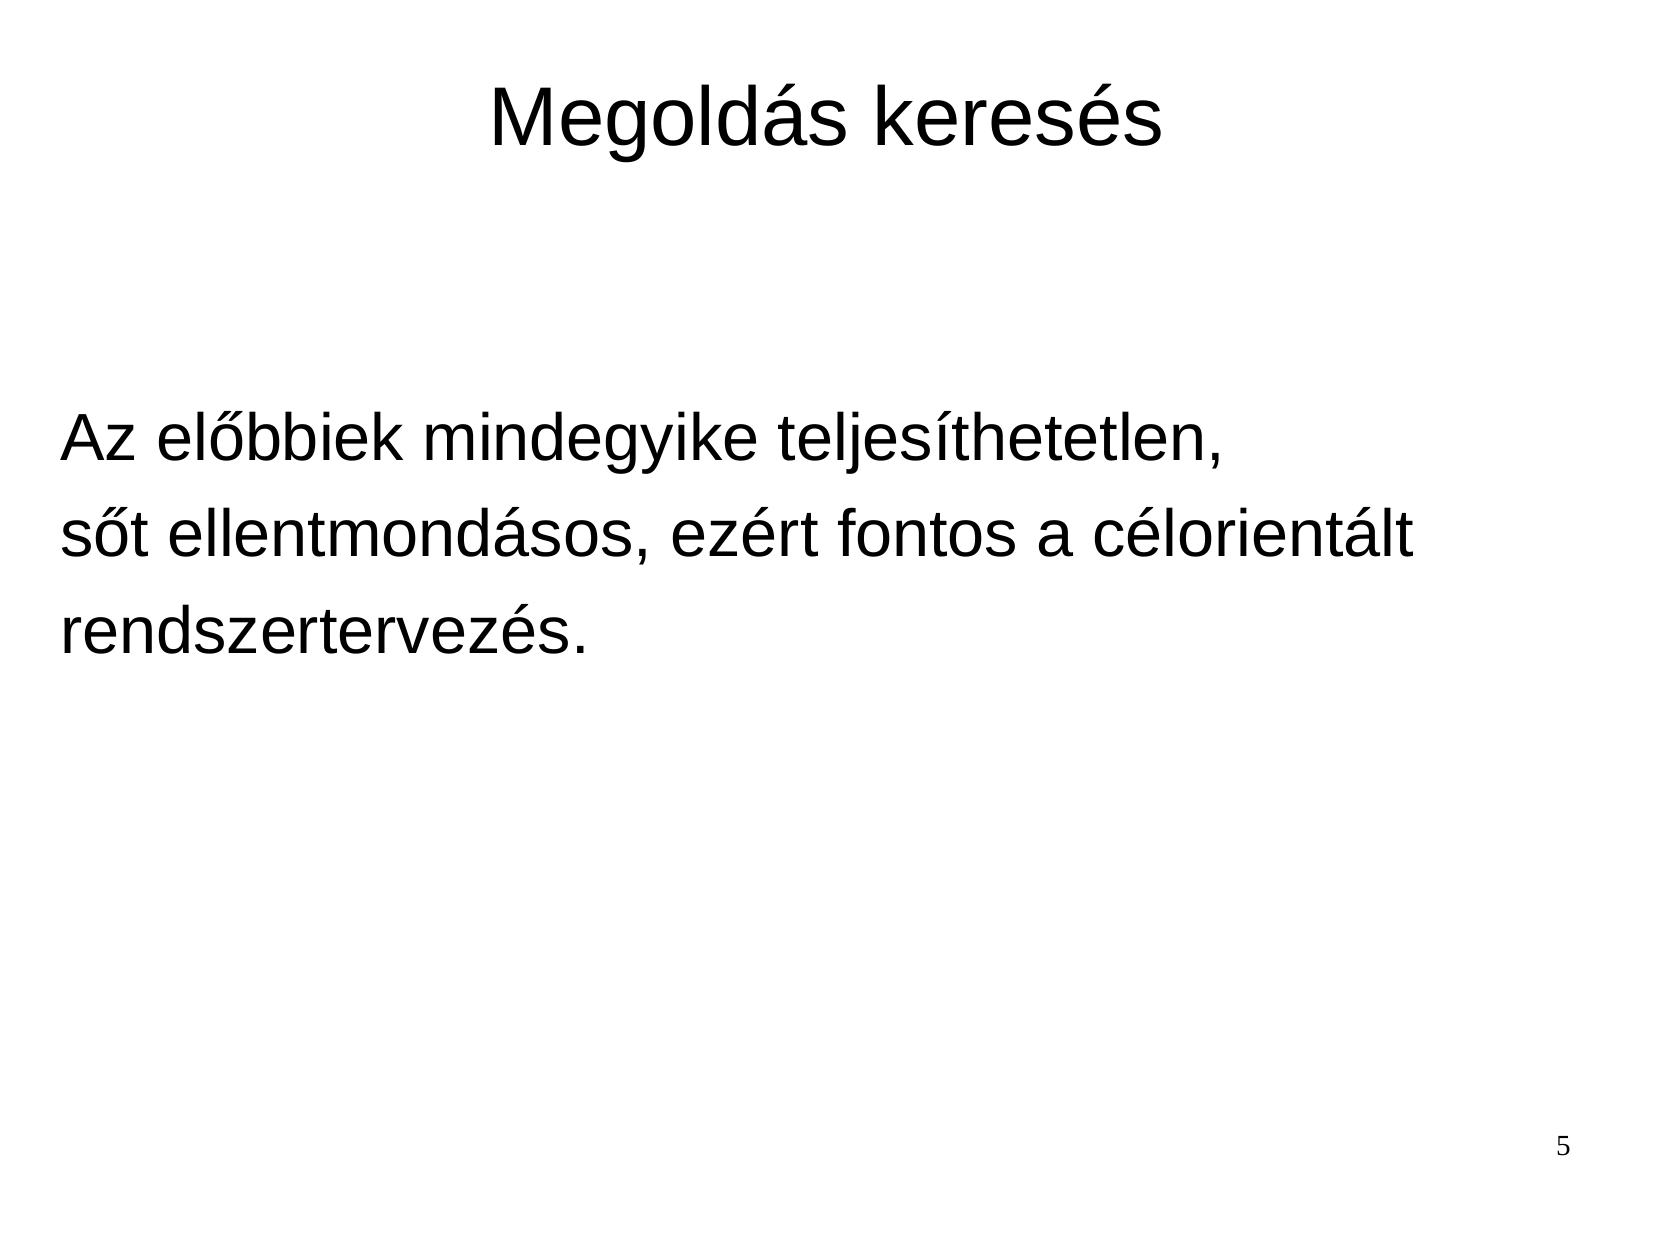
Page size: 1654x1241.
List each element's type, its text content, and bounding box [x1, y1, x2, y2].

list Az előbbiek mindegyike teljesíthetetlen, sőt ellentmondásos, ezért fontos a célorientált rendszertervezés. [45, 385, 1654, 868]
title Megoldás keresés [19, 20, 1634, 204]
